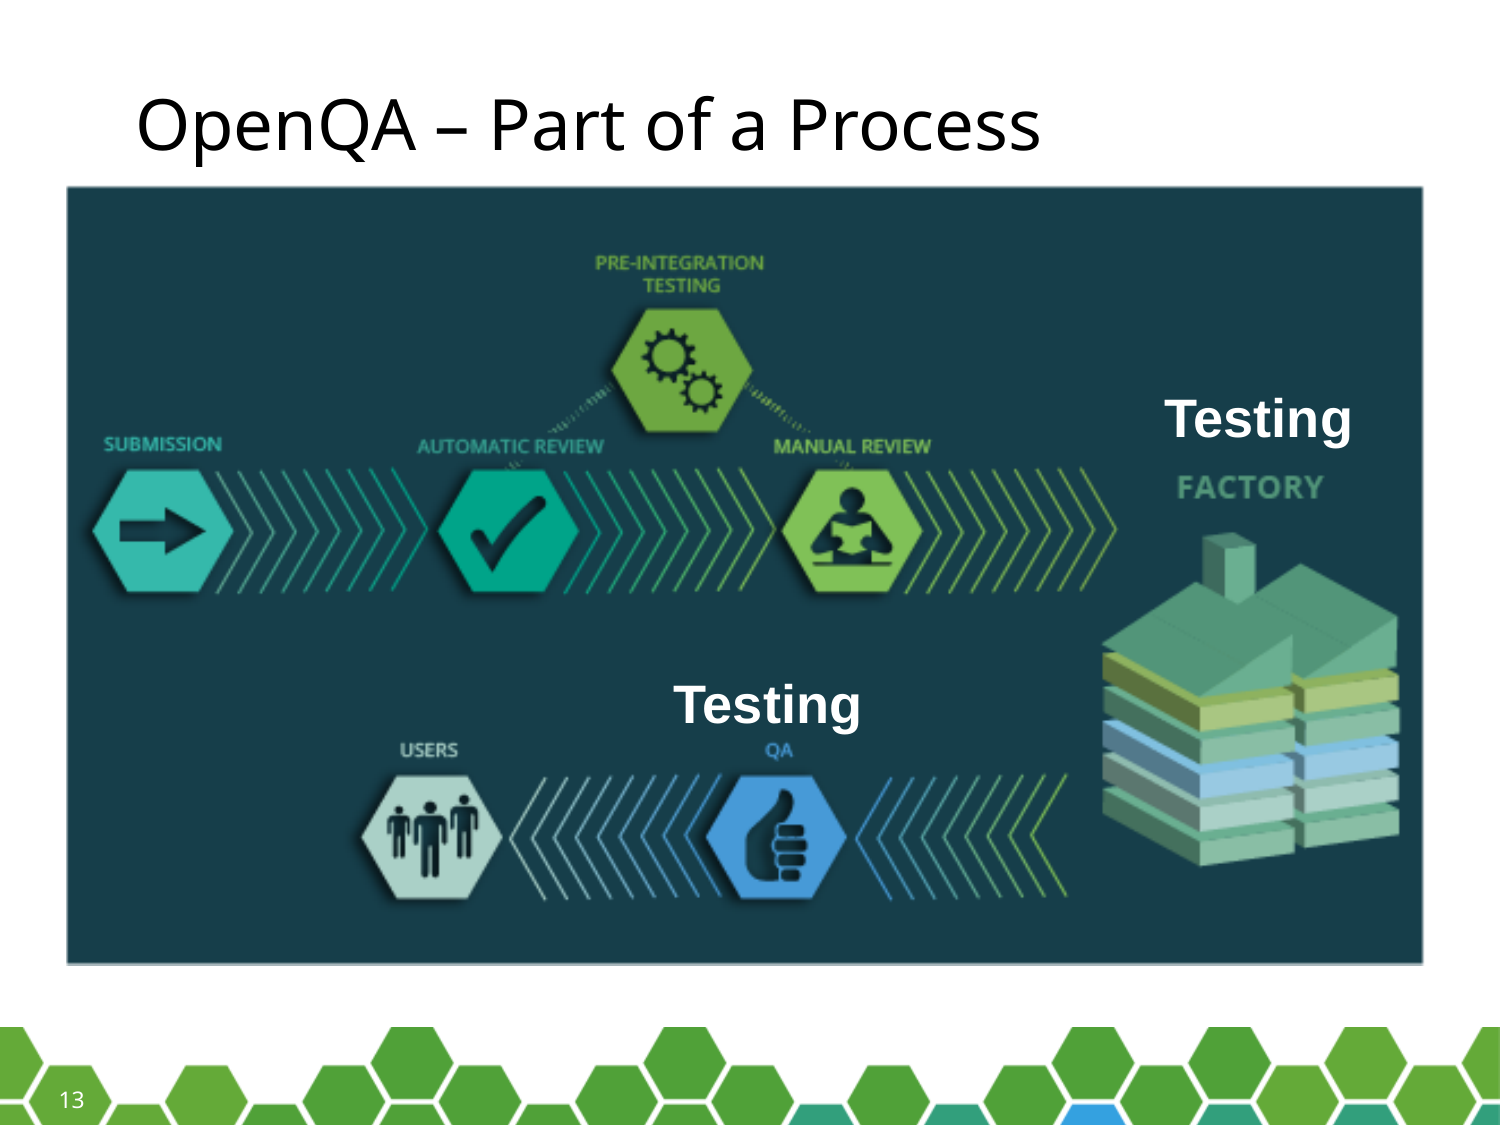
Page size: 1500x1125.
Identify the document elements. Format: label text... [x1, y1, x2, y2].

text_box Testing [1149, 380, 1427, 456]
text_box Testing [658, 667, 936, 743]
title OpenQA – Part of a Process [135, 41, 1372, 184]
picture [66, 184, 1427, 966]
picture [0, 1027, 1500, 1125]
